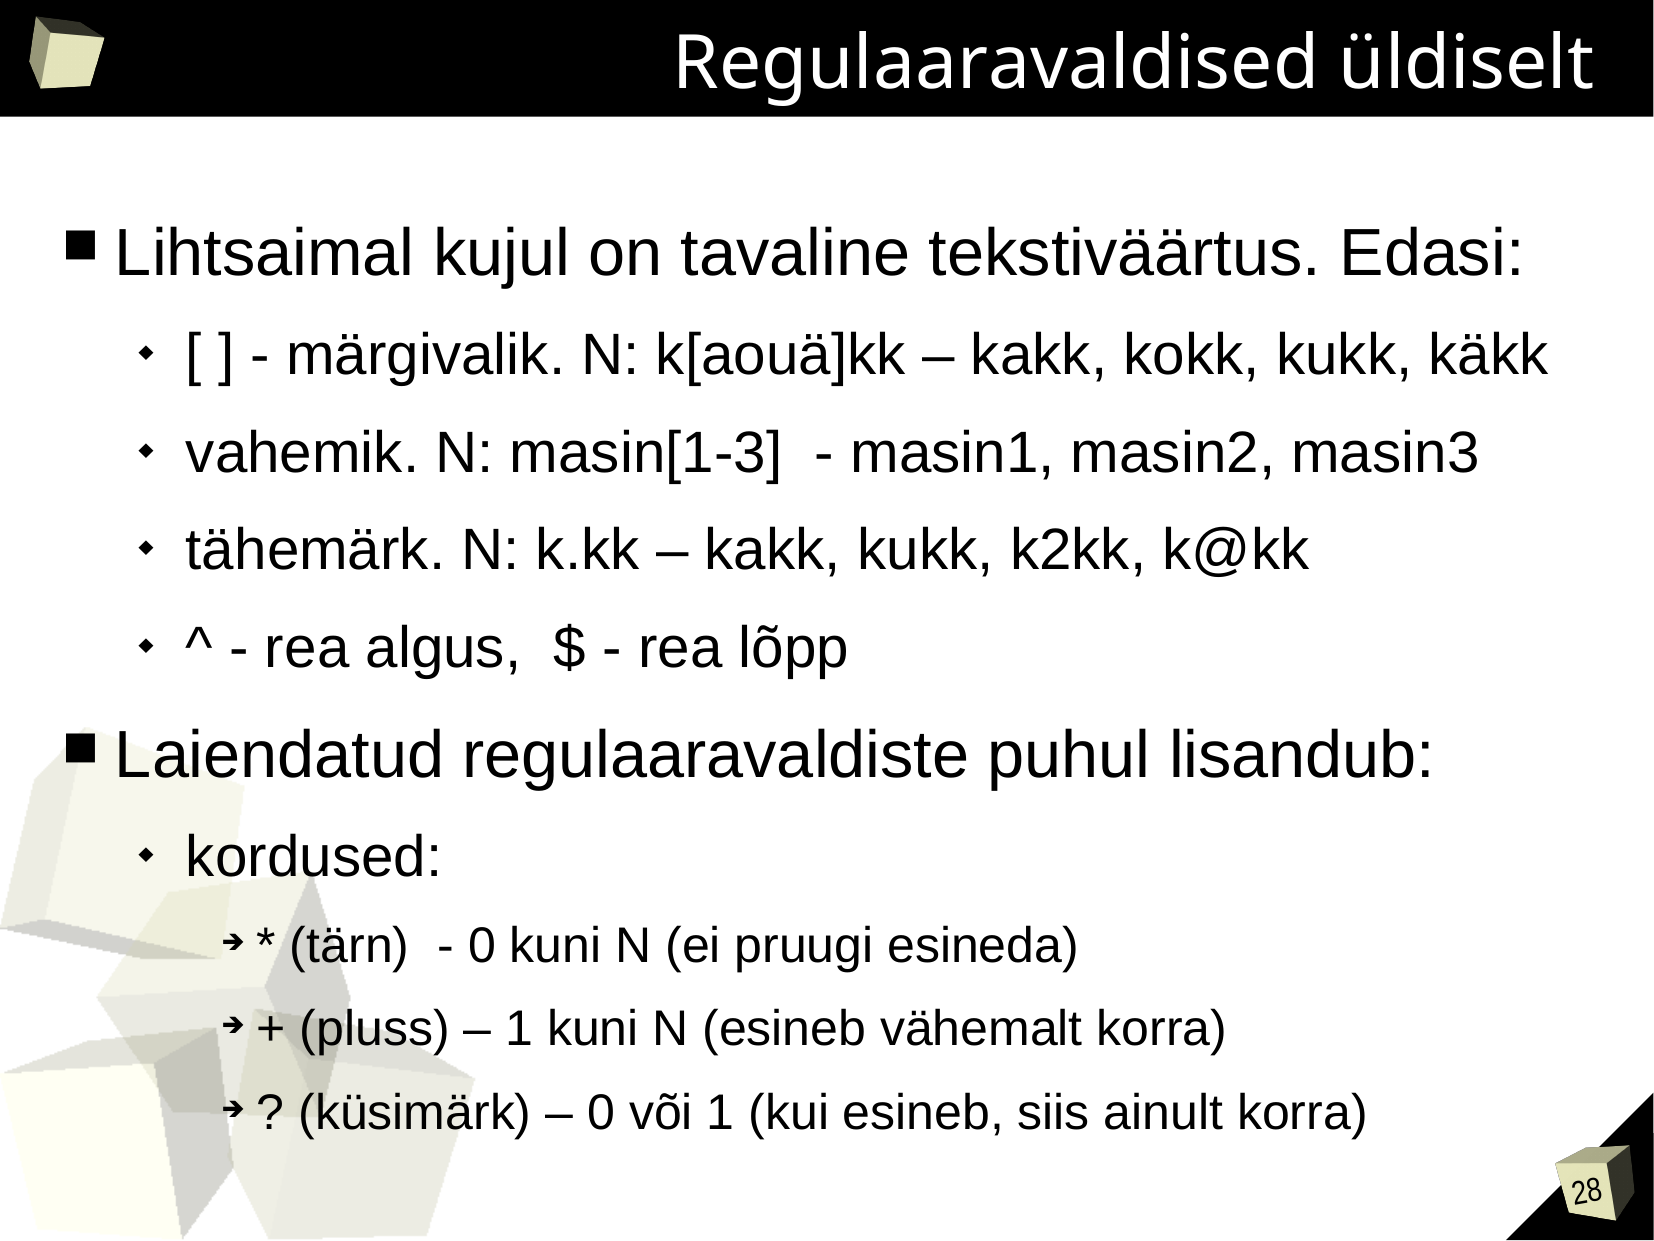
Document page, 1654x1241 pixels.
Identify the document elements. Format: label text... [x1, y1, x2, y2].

title Regulaaravaldised üldiselt [118, 0, 1595, 119]
picture [0, 726, 477, 1241]
list Lihtsaimal kujul on tavaline tekstiväärtus. Edasi: [ ] - märgivalik. N: k[aouä]kk – kakk, kokk, kukk, käkk vahemik. N: masin[1-3] - masin1, masin2, masin3 tähemärk. N: k.kk – kakk, kukk, k2kk, k@kk ^ - rea algus, $ - rea lõpp Laiendatud regulaaravaldiste puhul lisandub: kordused: * (tärn) - 0 kuni N (ei pruugi esineda) + (pluss) – 1 kuni N (esineb vähemalt korra) ? (küsimärk) – 0 või 1 (kui esineb, siis ainult korra) [44, 177, 1611, 1214]
